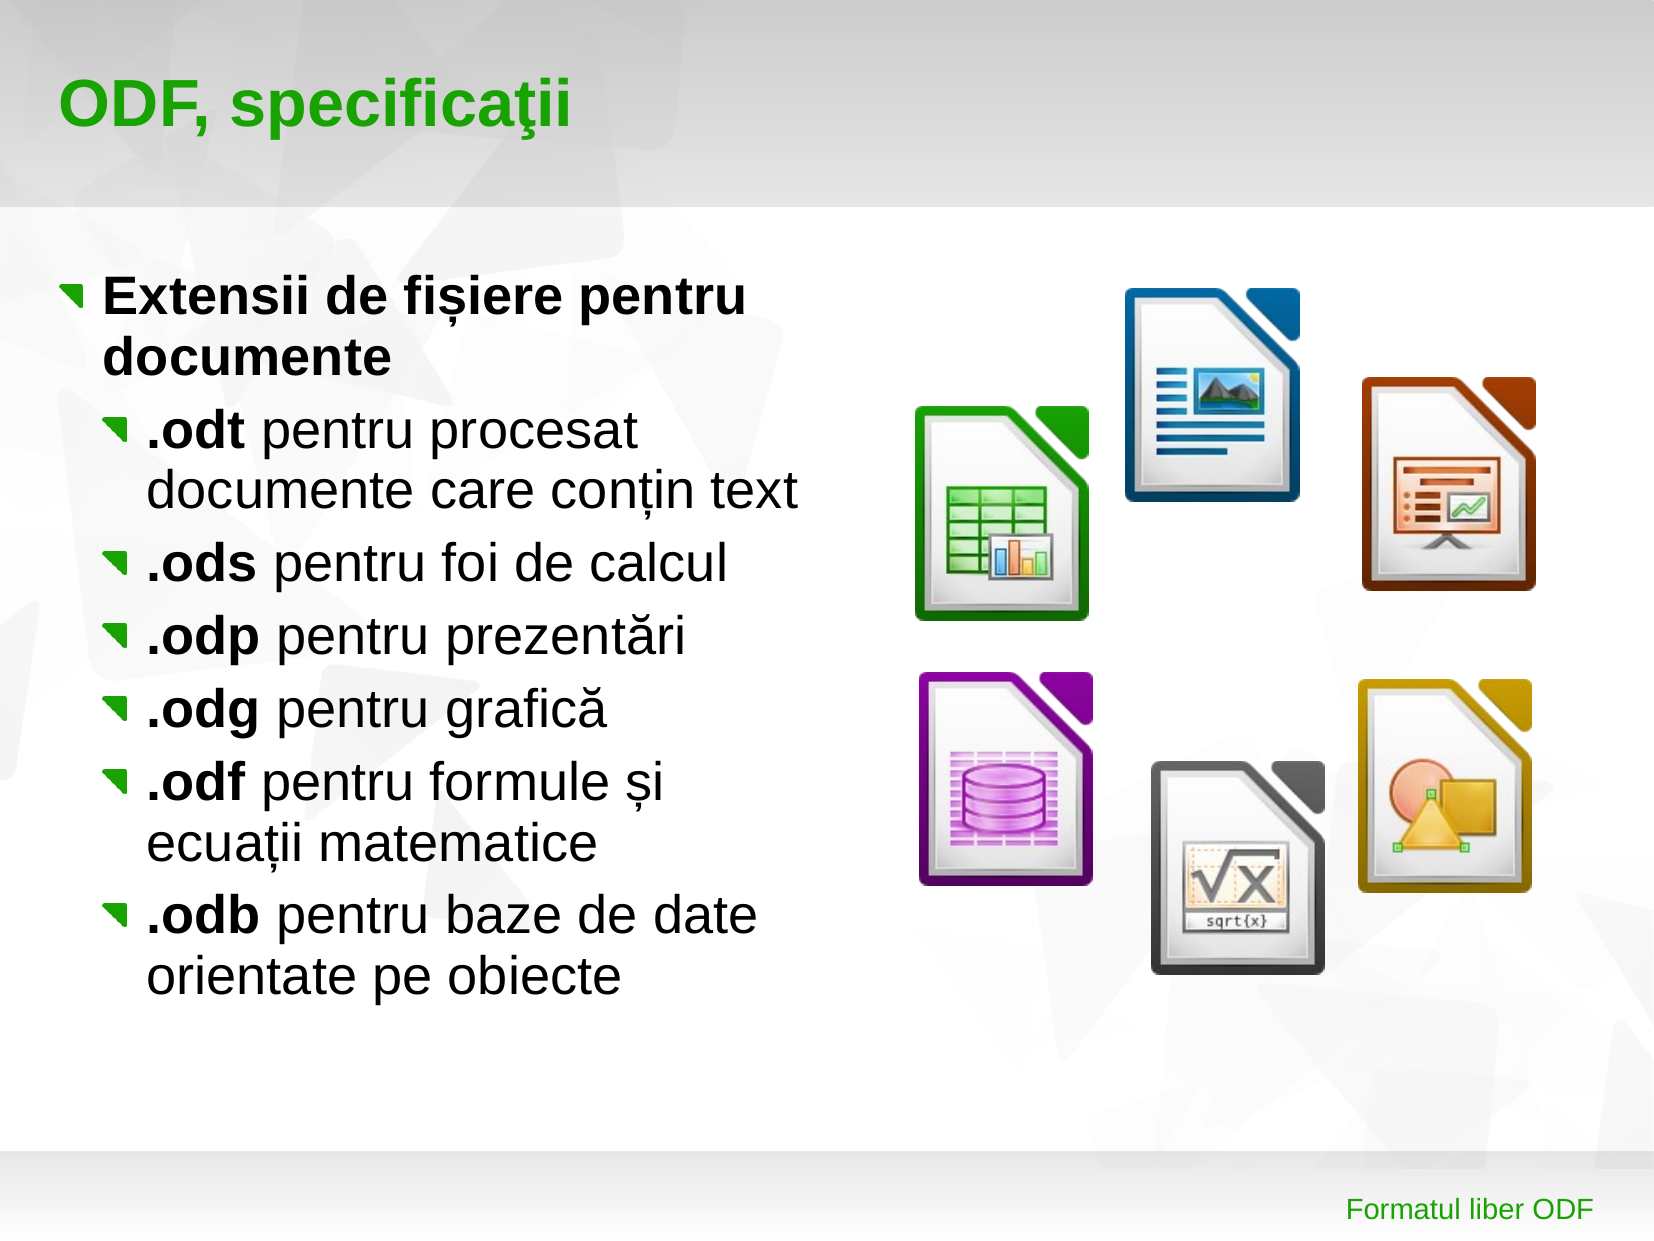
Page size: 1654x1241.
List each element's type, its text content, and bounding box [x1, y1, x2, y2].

picture [915, 377, 1654, 1169]
picture [0, 0, 783, 931]
title ODF, specificaţii [59, 29, 1595, 178]
list Extensii de fișiere pentru documente .odt pentru procesat documente care conțin text .ods pentru foi de calcul .odp pentru prezentări .odg pentru grafică .odf pentru formule și ecuații matematice .odb pentru baze de date orientate pe obiecte [59, 265, 809, 1102]
picture [1125, 492, 1134, 502]
picture [1125, 288, 1300, 502]
